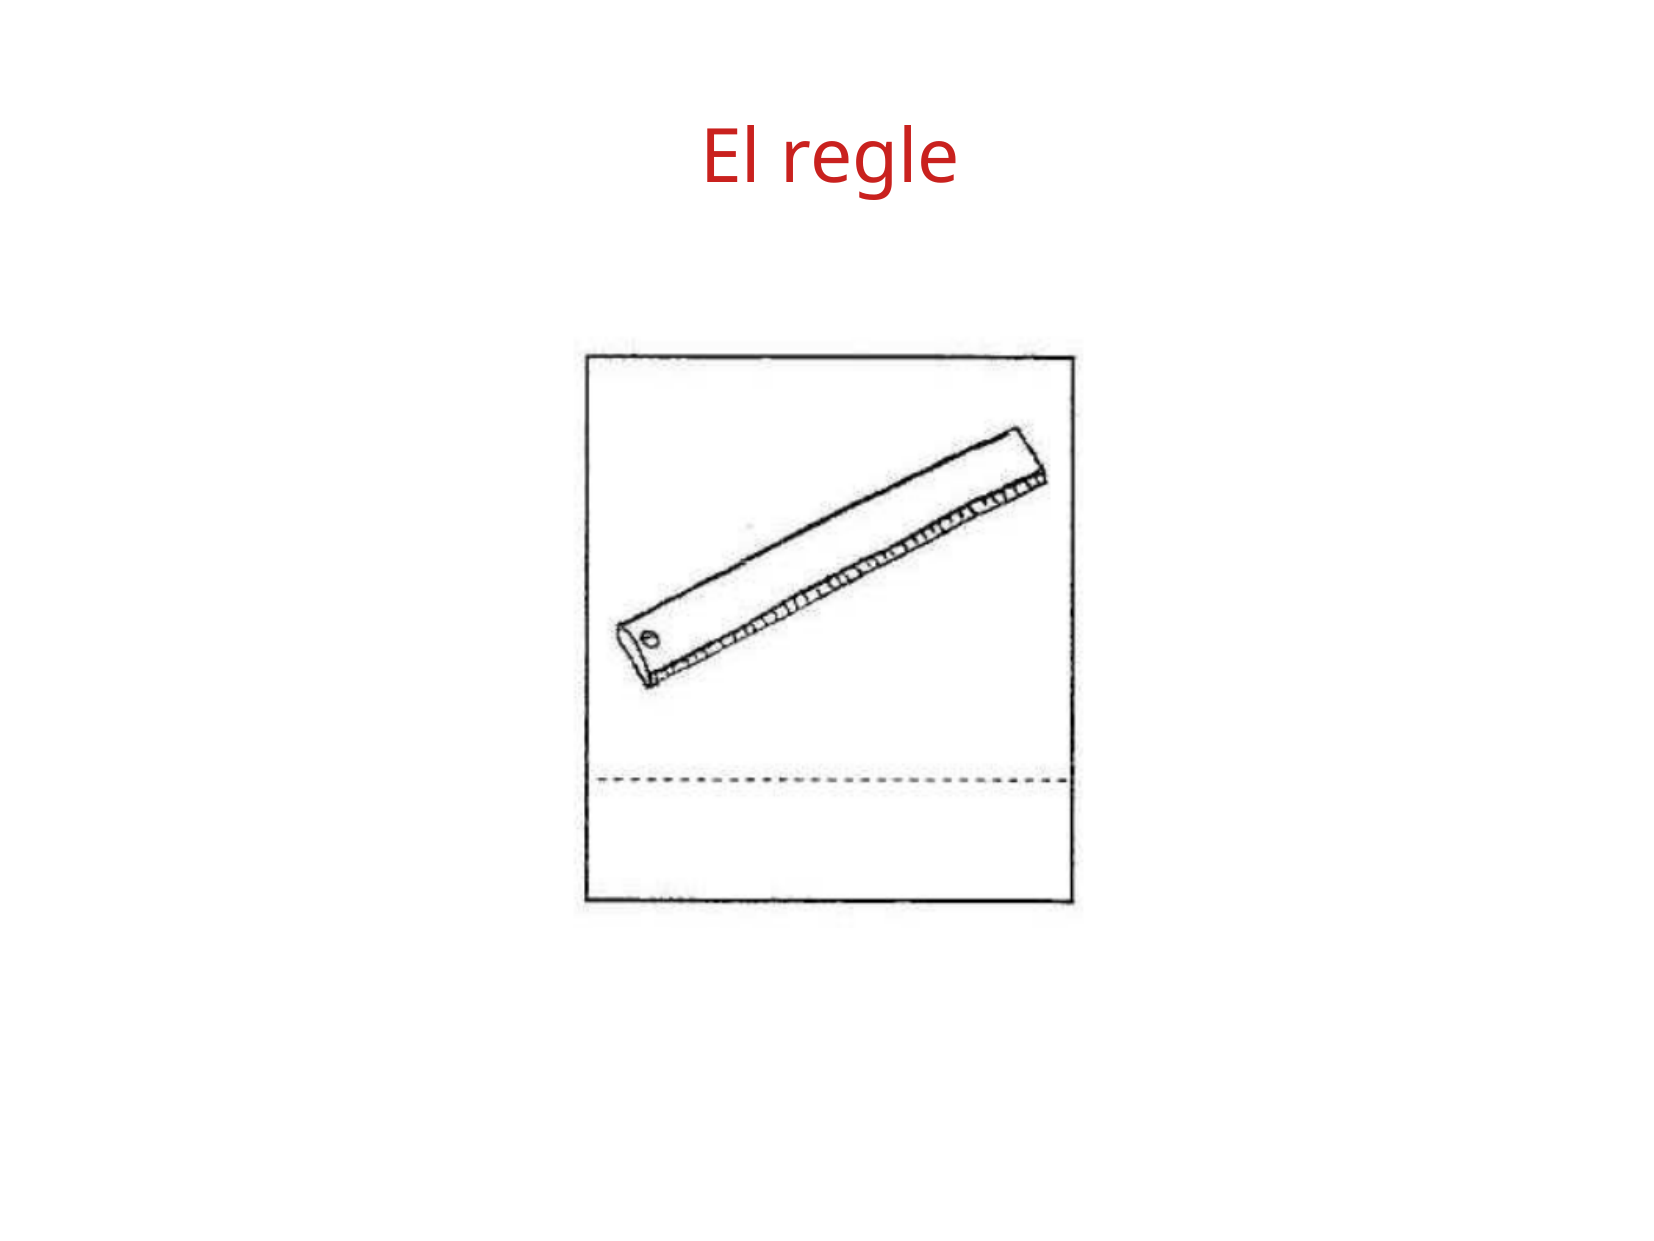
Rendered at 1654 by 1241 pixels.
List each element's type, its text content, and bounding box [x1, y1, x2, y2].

text_box El regle [289, 49, 1371, 257]
picture [569, 321, 1107, 928]
